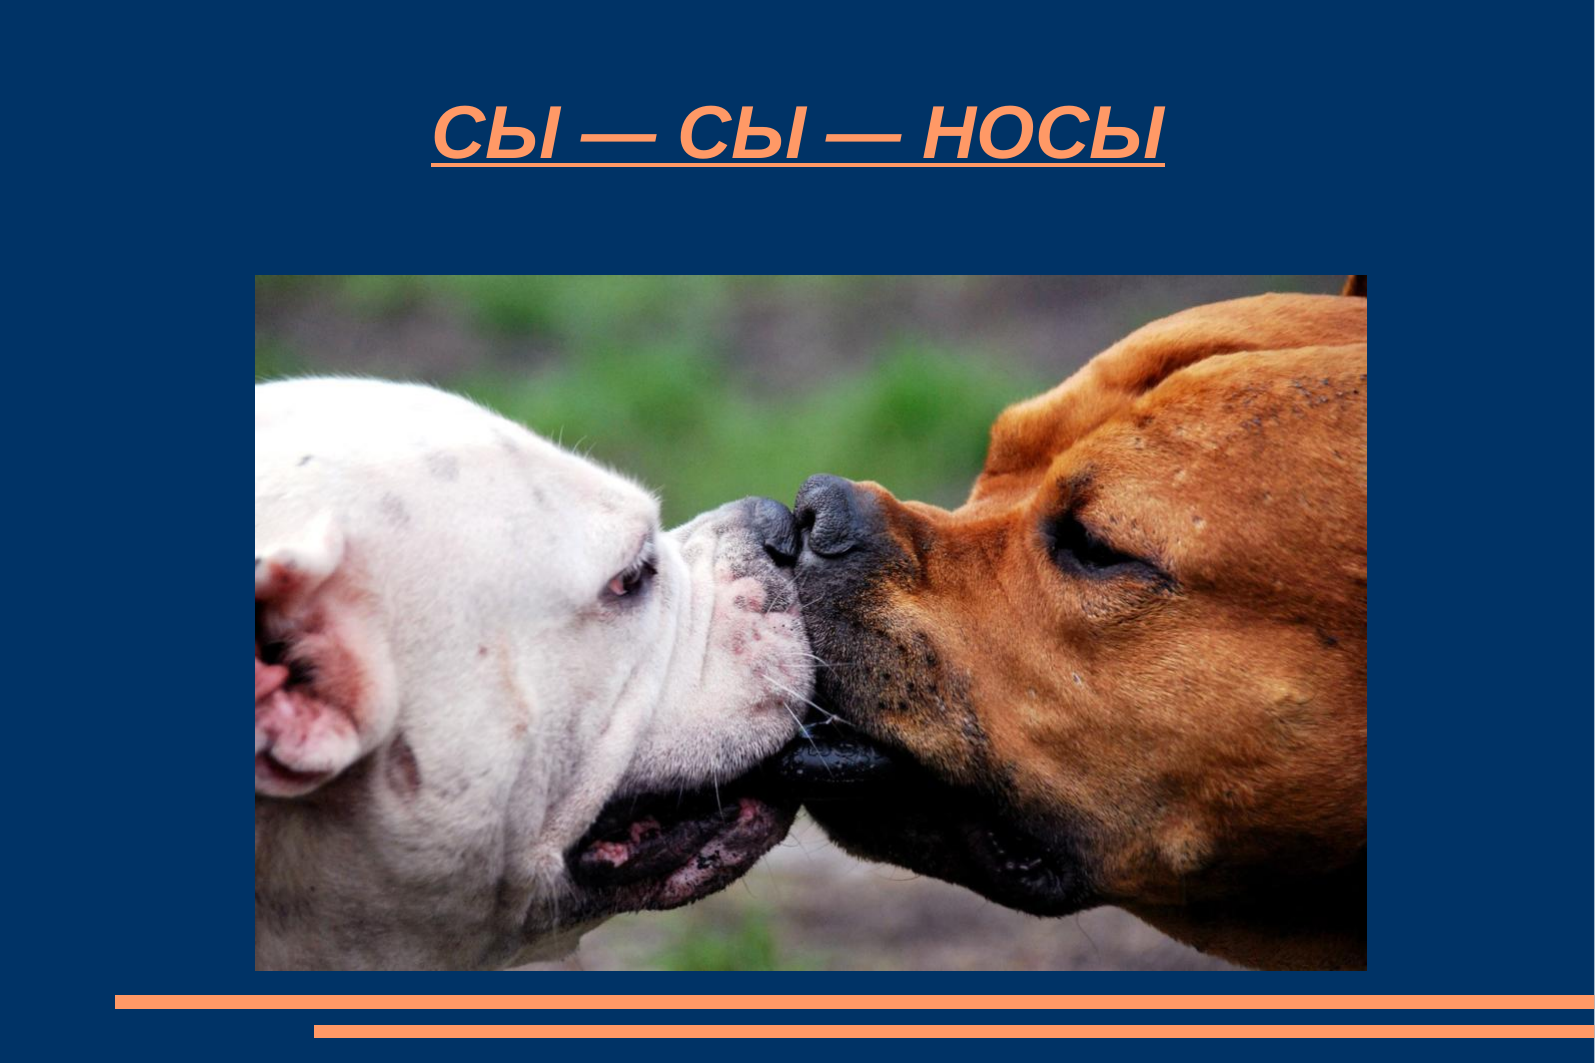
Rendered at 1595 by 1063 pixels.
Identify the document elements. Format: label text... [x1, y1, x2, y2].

title СЫ — СЫ — НОСЫ [117, 39, 1479, 218]
picture [255, 276, 1367, 971]
